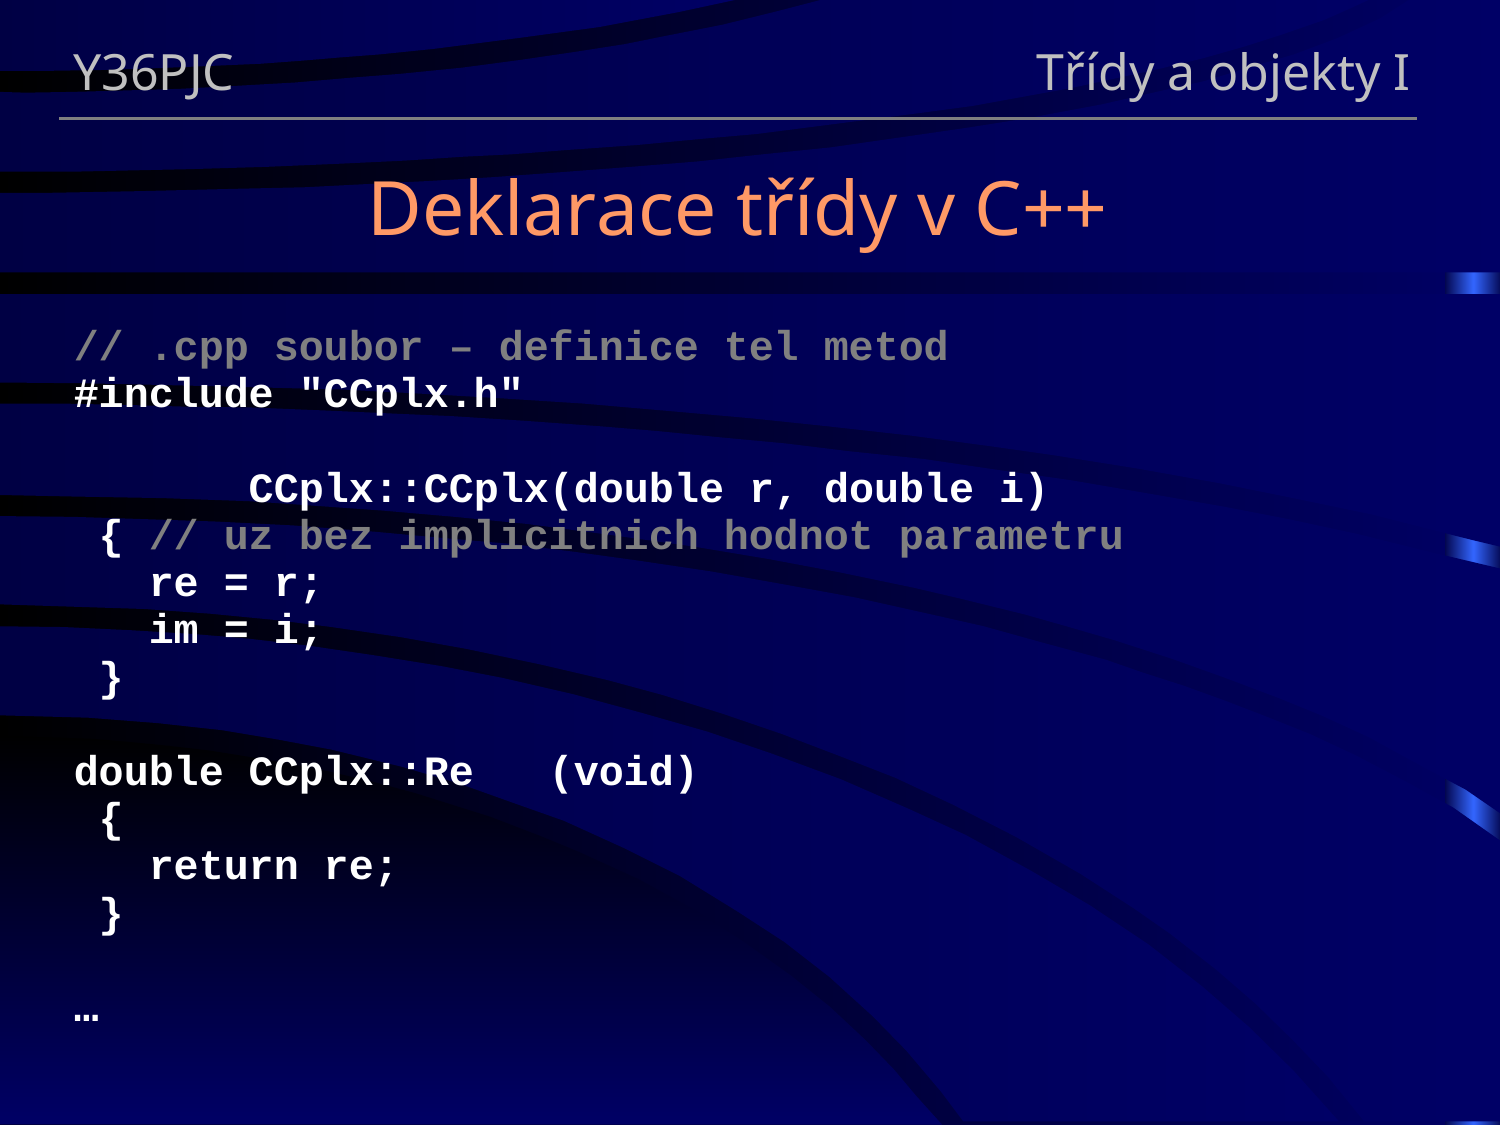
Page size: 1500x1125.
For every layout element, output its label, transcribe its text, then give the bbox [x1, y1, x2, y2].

text_box Třídy a objekty I [1021, 29, 1418, 105]
text_box Y36PJC [59, 29, 251, 105]
text_box Deklarace třídy v C++ // .cpp soubor – definice tel metod #include "CCplx.h" CCplx::CCplx(double r, double i) { // uz bez implicitnich hodnot parametru re = r; im = i; } double CCplx::Re (void) { return re; } … [59, 147, 1418, 1125]
